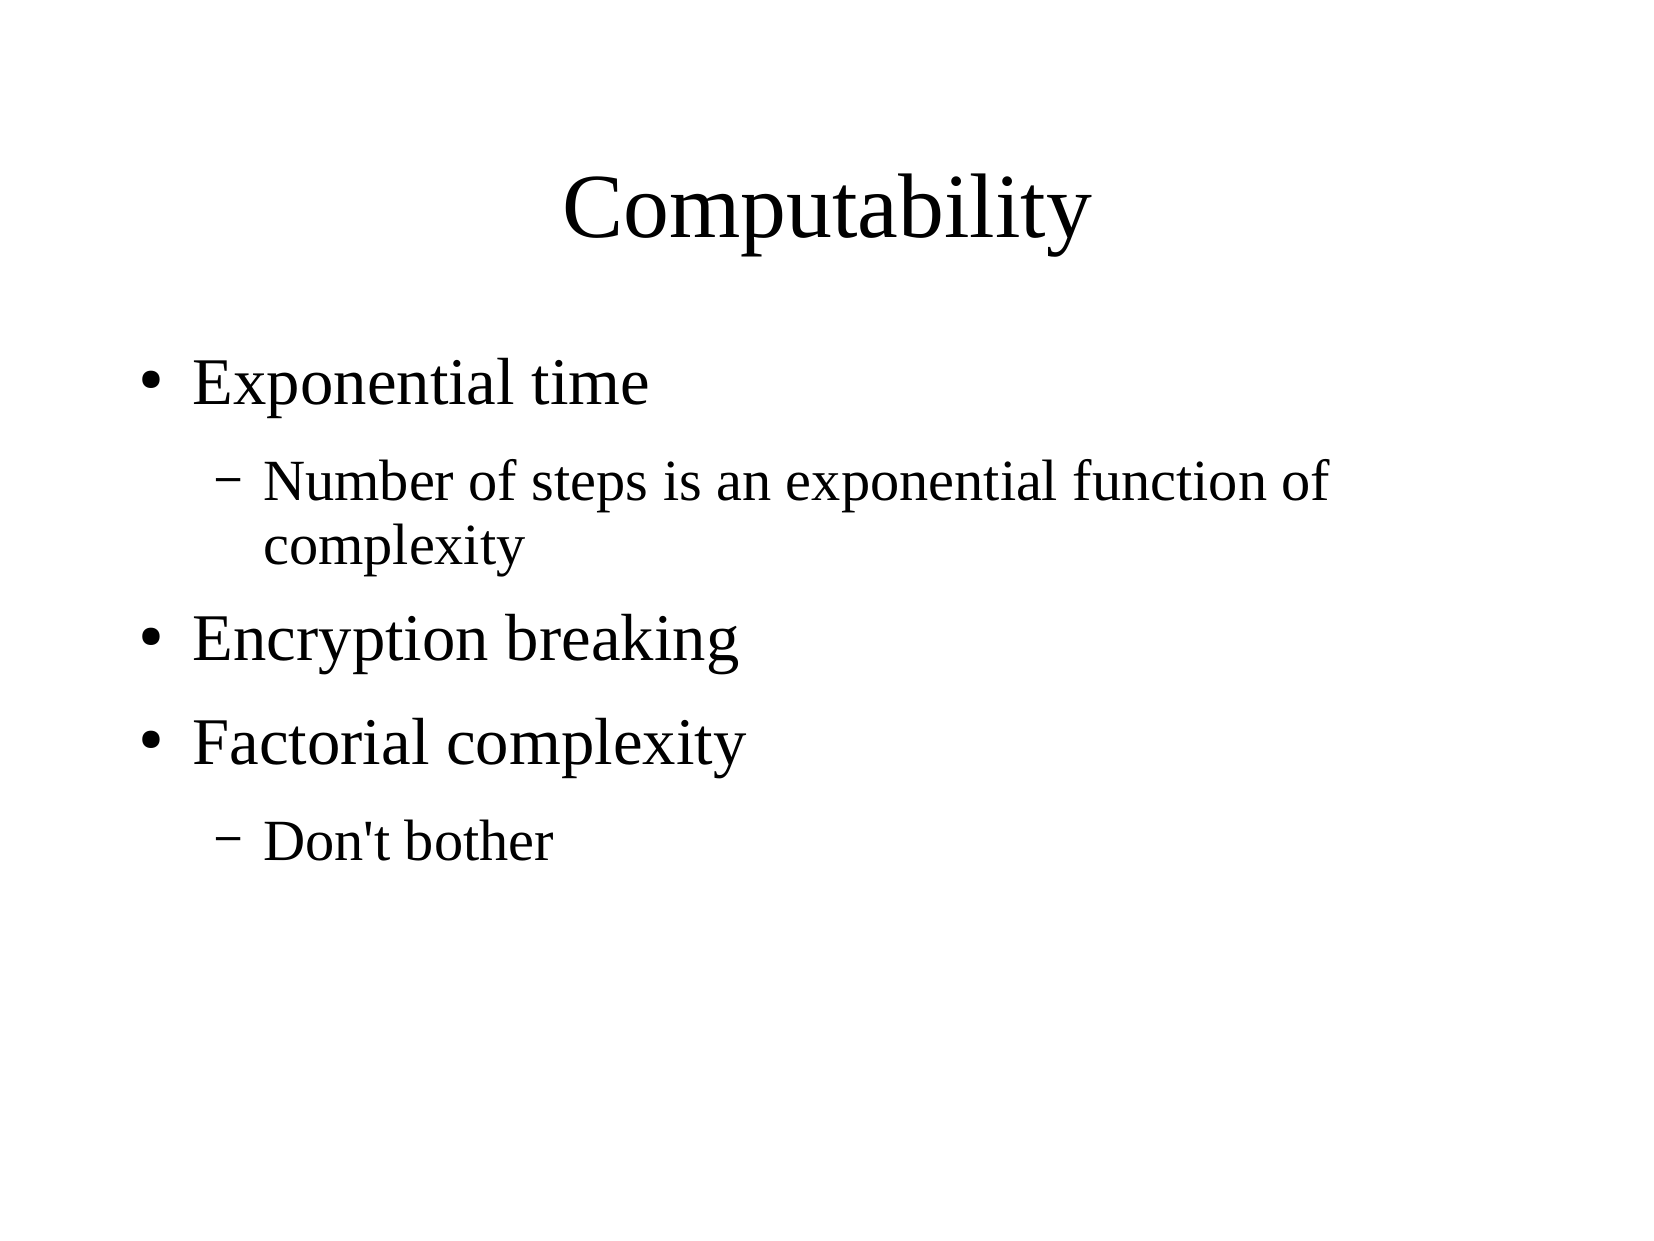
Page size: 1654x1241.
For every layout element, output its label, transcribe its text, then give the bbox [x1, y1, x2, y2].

list Exponential time Number of steps is an exponential function of complexity Encryption breaking Factorial complexity Don't bother [121, 344, 1534, 1127]
title Computability [121, 102, 1534, 311]
